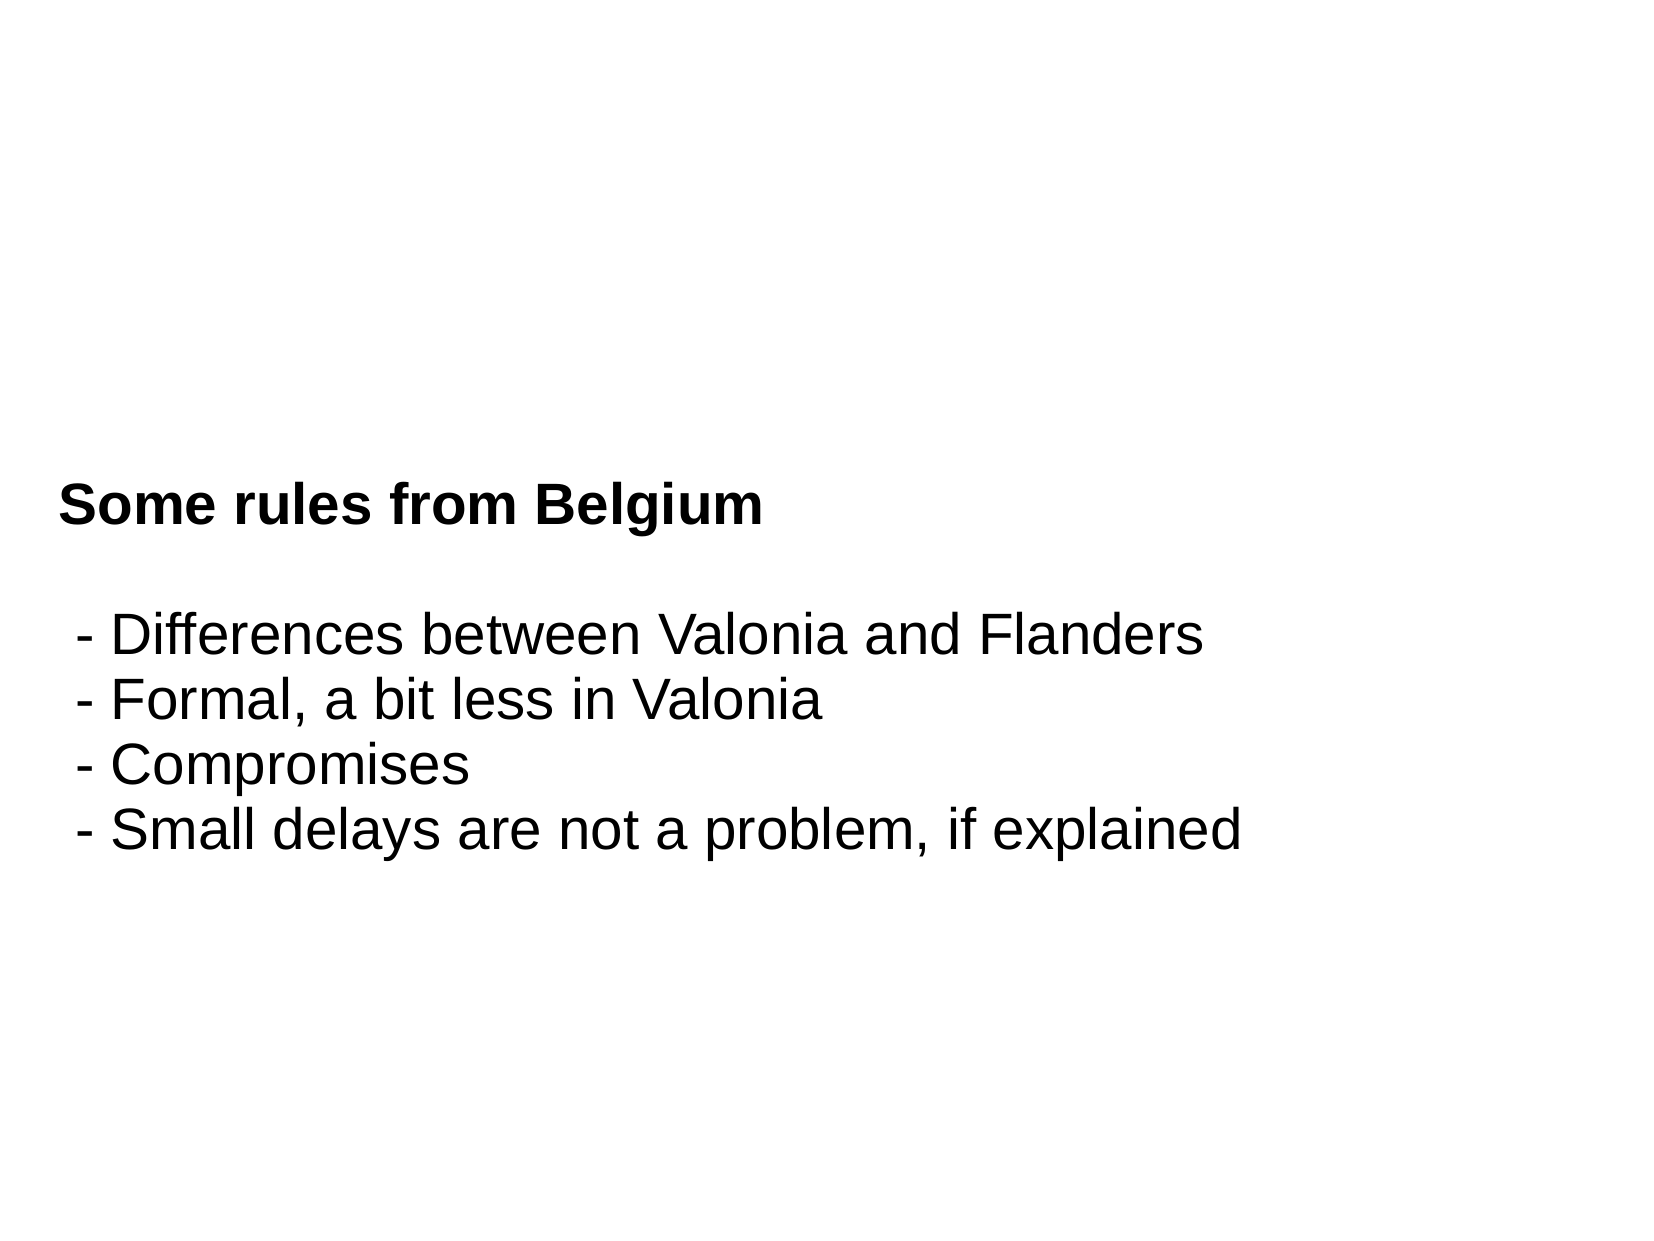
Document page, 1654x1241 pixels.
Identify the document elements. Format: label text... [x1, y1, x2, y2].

title Some rules from Belgium - Differences between Valonia and Flanders - Formal, a bit less in Valonia - Compromises - Small delays are not a problem, if explained [59, 471, 1625, 863]
